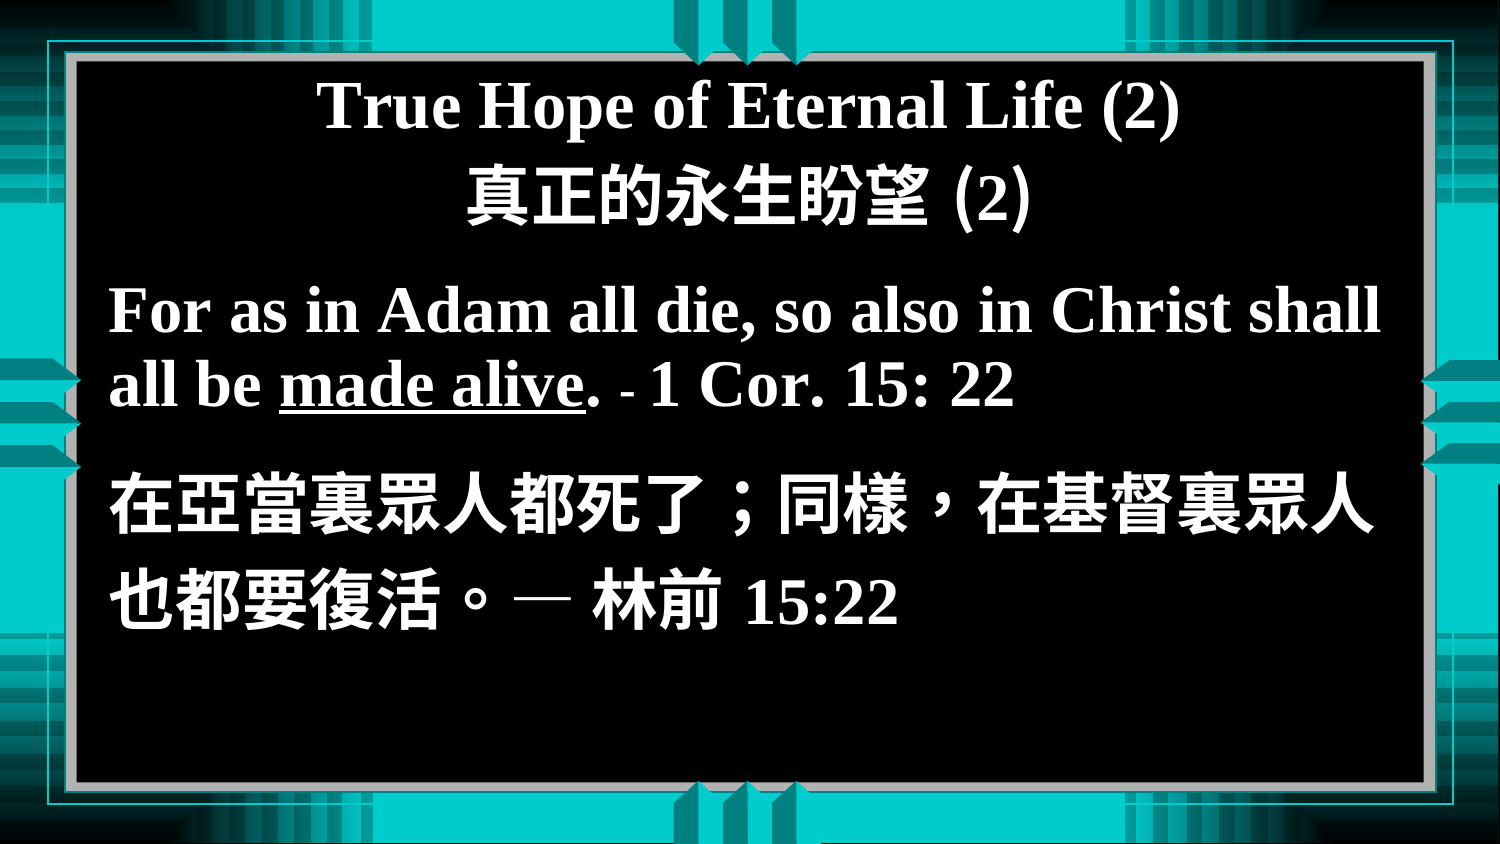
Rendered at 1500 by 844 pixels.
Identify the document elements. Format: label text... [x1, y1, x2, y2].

text_box For as in Adam all die, so also in Christ shall all be made alive. - 1 Cor. 15: 22 在亞當裏眾人都死了；同樣，在基督裏眾人也都要復活。— 林前15:22 [93, 265, 1407, 844]
title True Hope of Eternal Life (2) 真正的永生盼望(2) [112, 66, 1388, 240]
